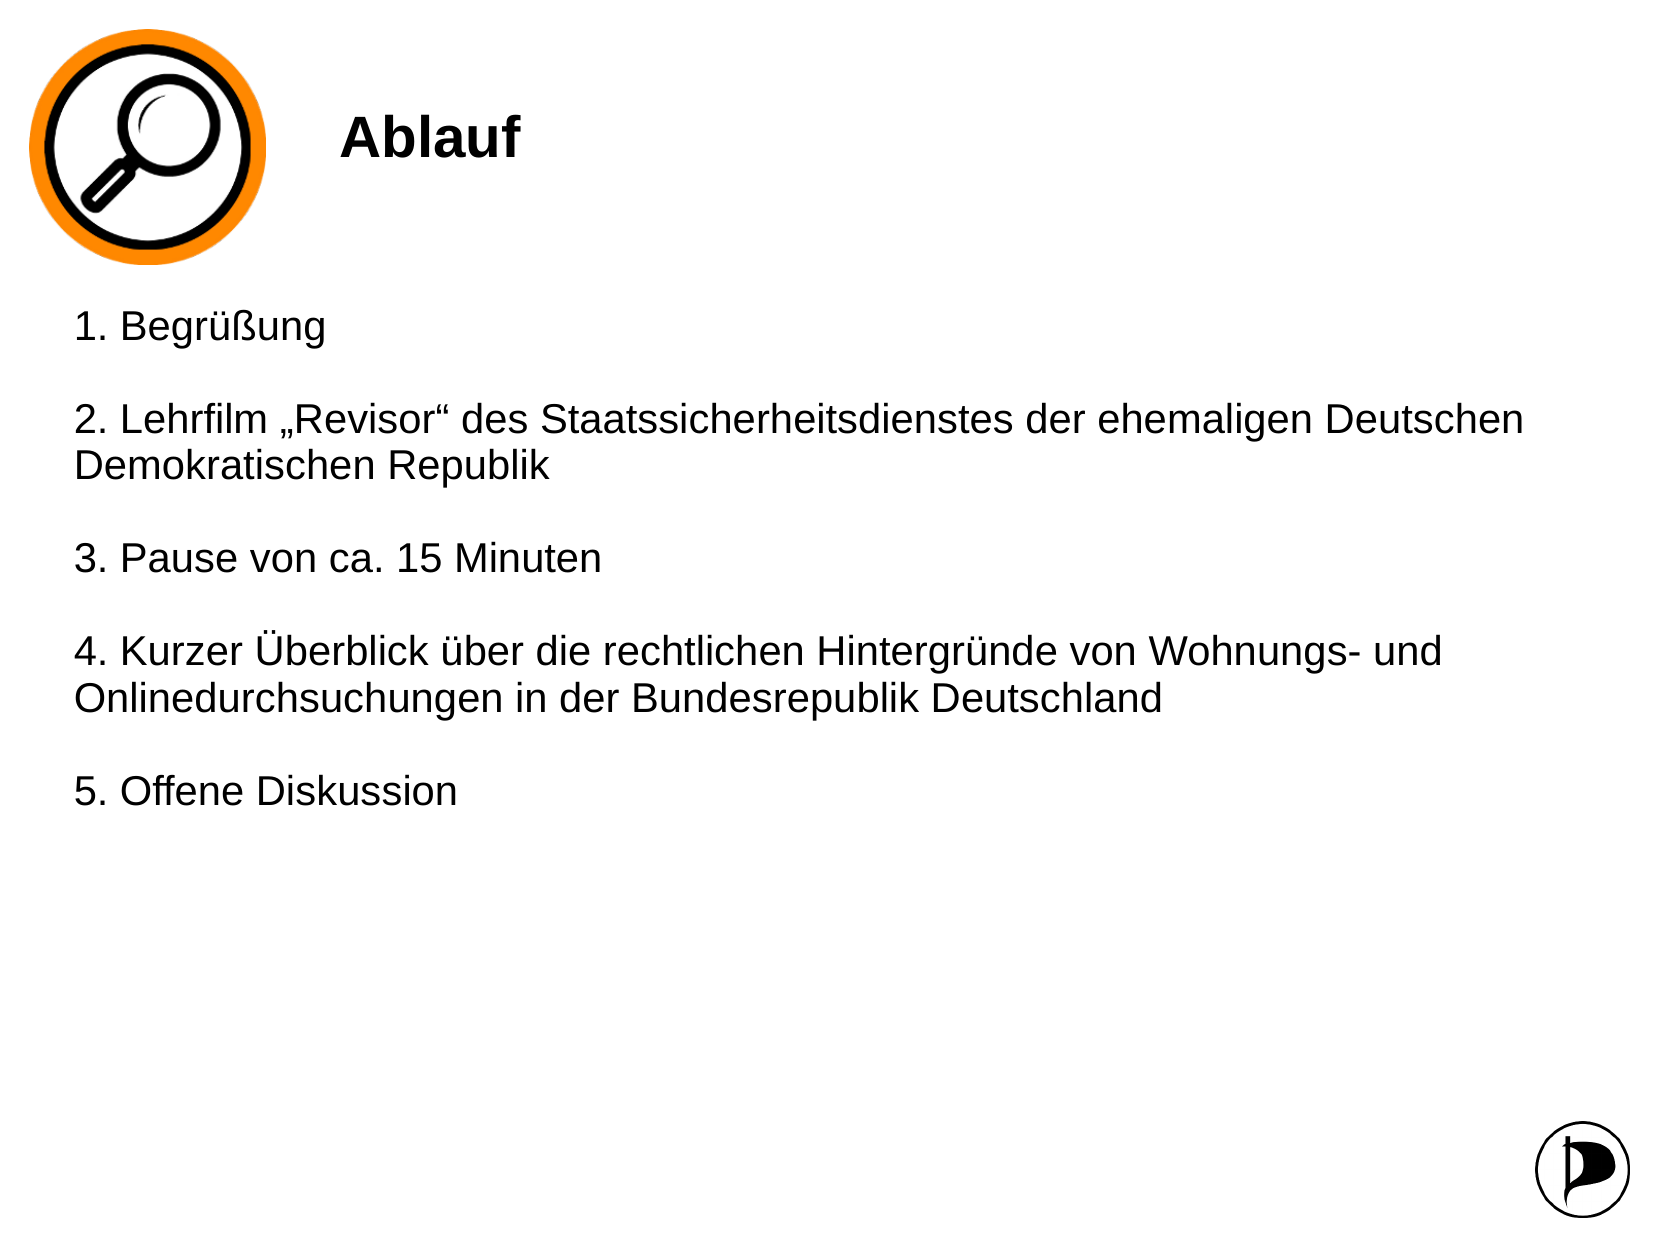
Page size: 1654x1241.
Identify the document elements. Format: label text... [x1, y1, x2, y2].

text_box 1. Begrüßung 2. Lehrfilm „Revisor“ des Staatssicherheitsdienstes der ehemaligen Deutschen Demokratischen Republik 3. Pause von ca. 15 Minuten 4. Kurzer Überblick über die rechtlichen Hintergründe von Wohnungs- und Onlinedurchsuchungen in der Bundesrepublik Deutschland 5. Offene Diskussion [59, 295, 1595, 822]
picture [29, 29, 266, 265]
picture [1535, 1121, 1630, 1218]
text_box Ablauf [324, 97, 1654, 178]
